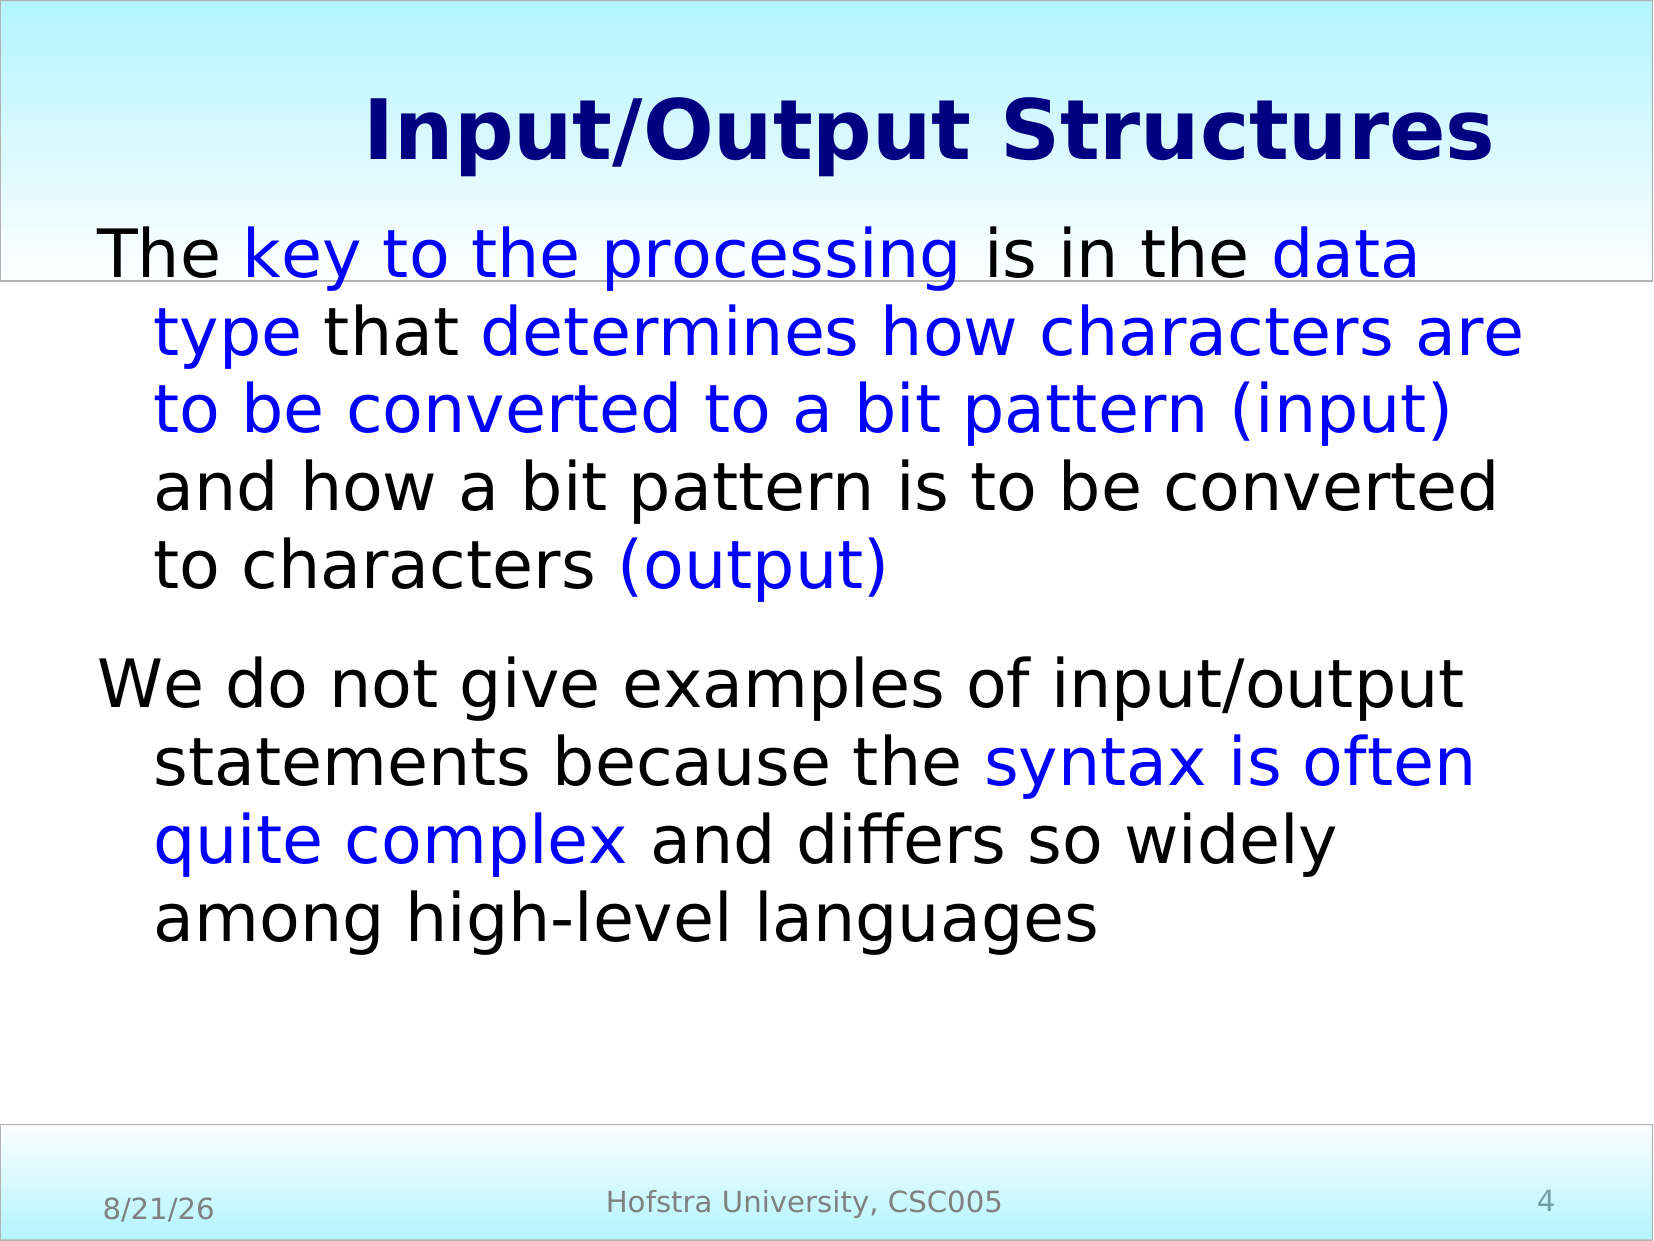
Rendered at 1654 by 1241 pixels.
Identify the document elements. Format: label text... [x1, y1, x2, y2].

title Input/Output Structures [247, 27, 1612, 235]
list The key to the processing is in the data type that determines how characters are to be converted to a bit pattern (input) and how a bit pattern is to be converted to characters (output) We do not give examples of input/output statements because the syntax is often quite complex and differs so widely among high-level languages [82, 207, 1571, 1241]
